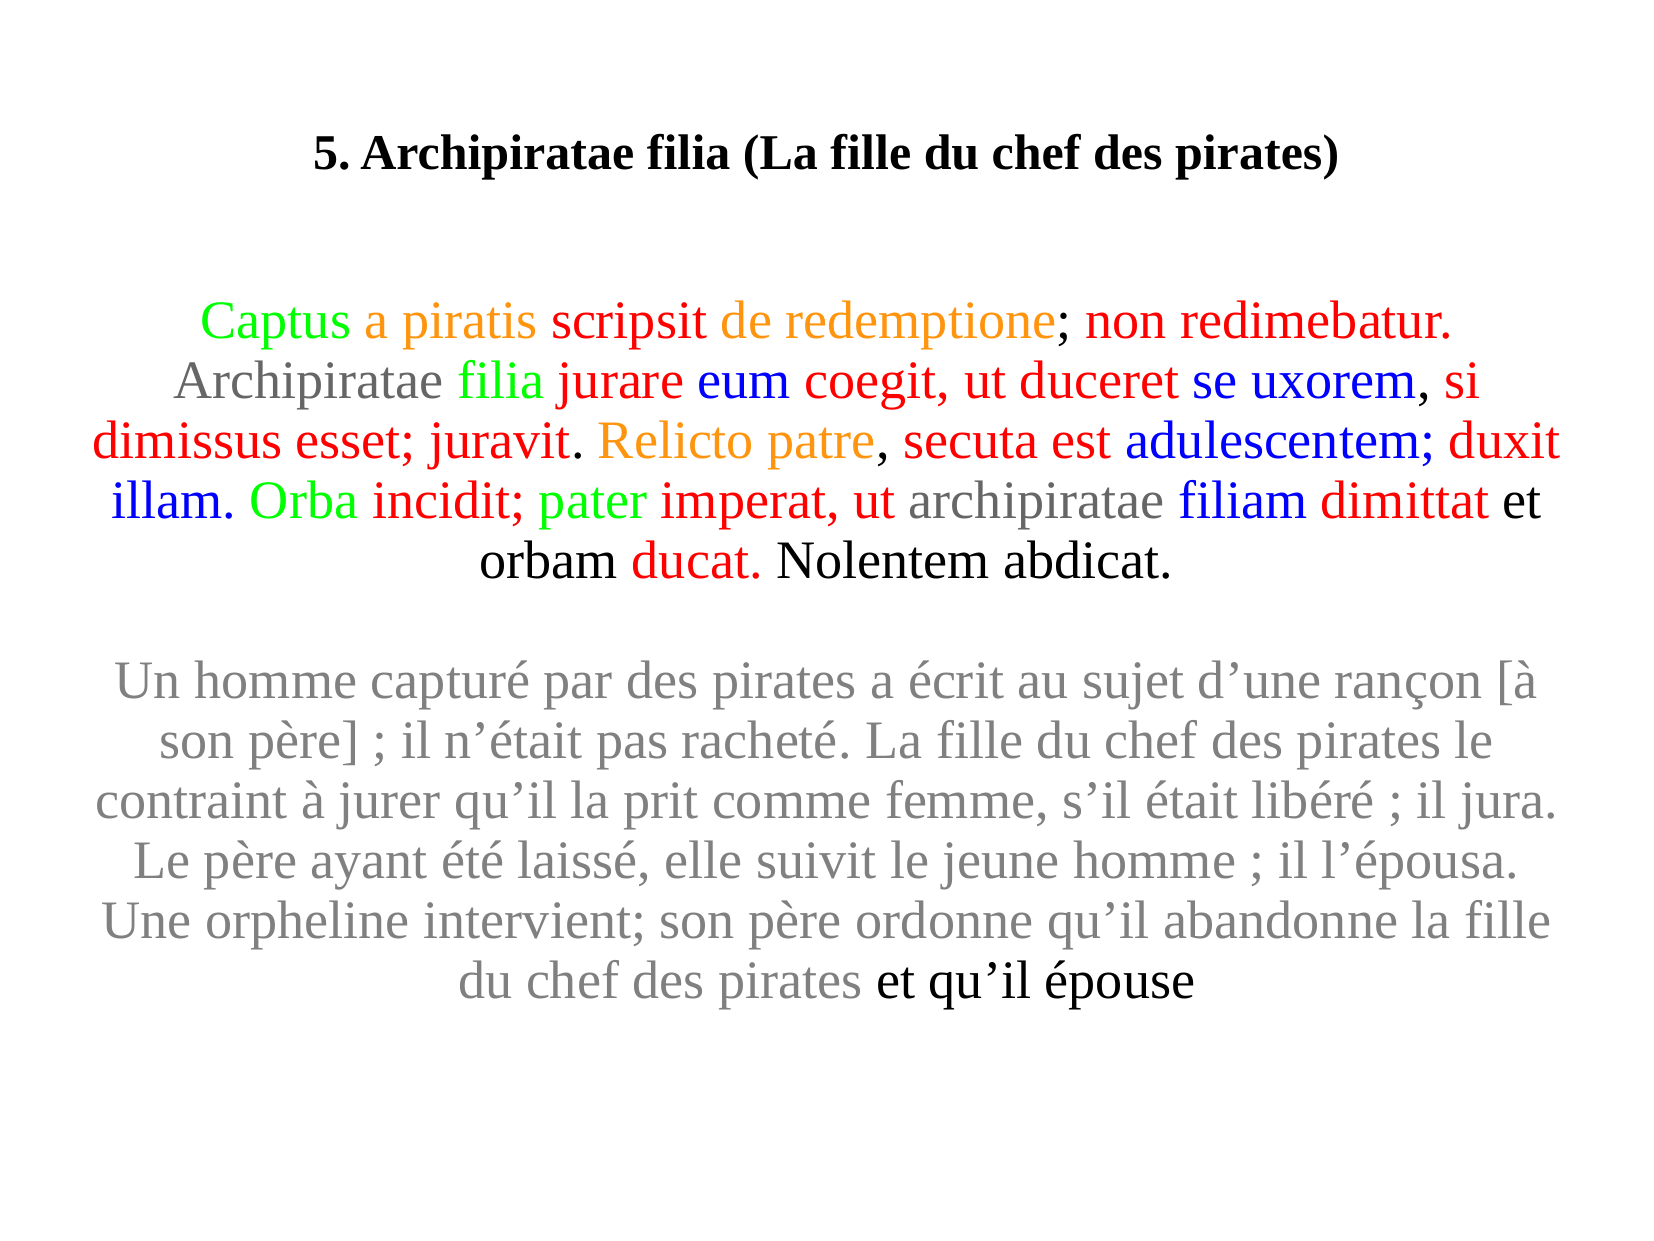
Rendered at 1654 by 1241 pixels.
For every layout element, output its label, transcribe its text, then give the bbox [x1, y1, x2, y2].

subtitle Captus a piratis scripsit de redemptione; non redimebatur. Archipiratae filia jurare eum coegit, ut duceret se uxorem, si dimissus esset; juravit. Relicto patre, secuta est adulescentem; duxit illam. Orba incidit; pater imperat, ut archipiratae filiam dimittat et orbam ducat. Nolentem abdicat. Un homme capturé par des pirates a écrit au sujet d’une rançon [à son père] ; il n’était pas racheté. La fille du chef des pirates le contraint à jurer qu’il la prit comme femme, s’il était libéré ; il jura. Le père ayant été laissé, elle suivit le jeune homme ; il l’épousa. Une orpheline intervient; son père ordonne qu’il abandonne la fille du chef des pirates et qu’il épouse [82, 290, 1571, 1010]
title 5. Archipiratae filia (La fille du chef des pirates) [82, 49, 1571, 257]
